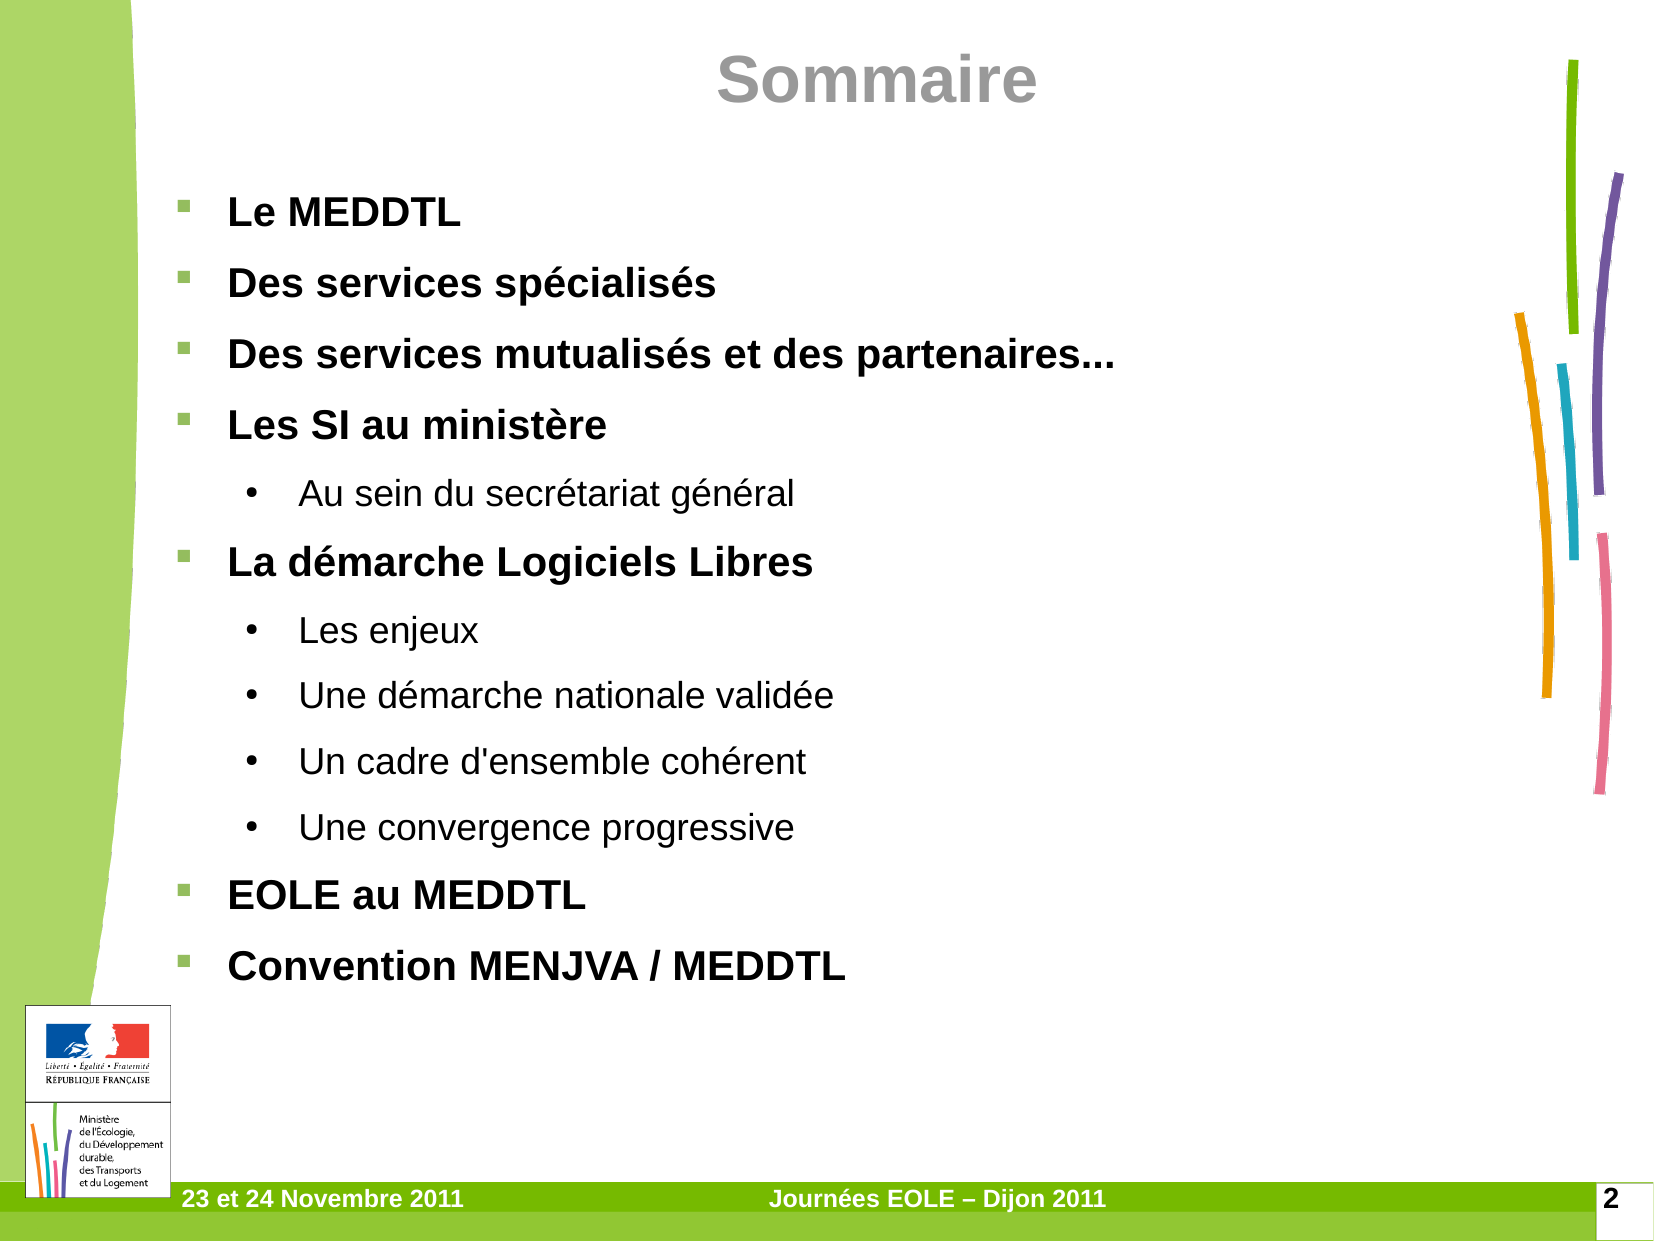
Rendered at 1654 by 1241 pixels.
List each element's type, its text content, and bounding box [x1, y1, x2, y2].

picture [0, 0, 1654, 1241]
list Le MEDDTL Des services spécialisés Des services mutualisés et des partenaires... Les SI au ministère Au sein du secrétariat général La démarche Logiciels Libres Les enjeux Une démarche nationale validée Un cadre d'ensemble cohérent Une convergence progressive EOLE au MEDDTL Convention MENJVA / MEDDTL [156, 188, 1547, 1175]
title Sommaire [133, 0, 1622, 159]
